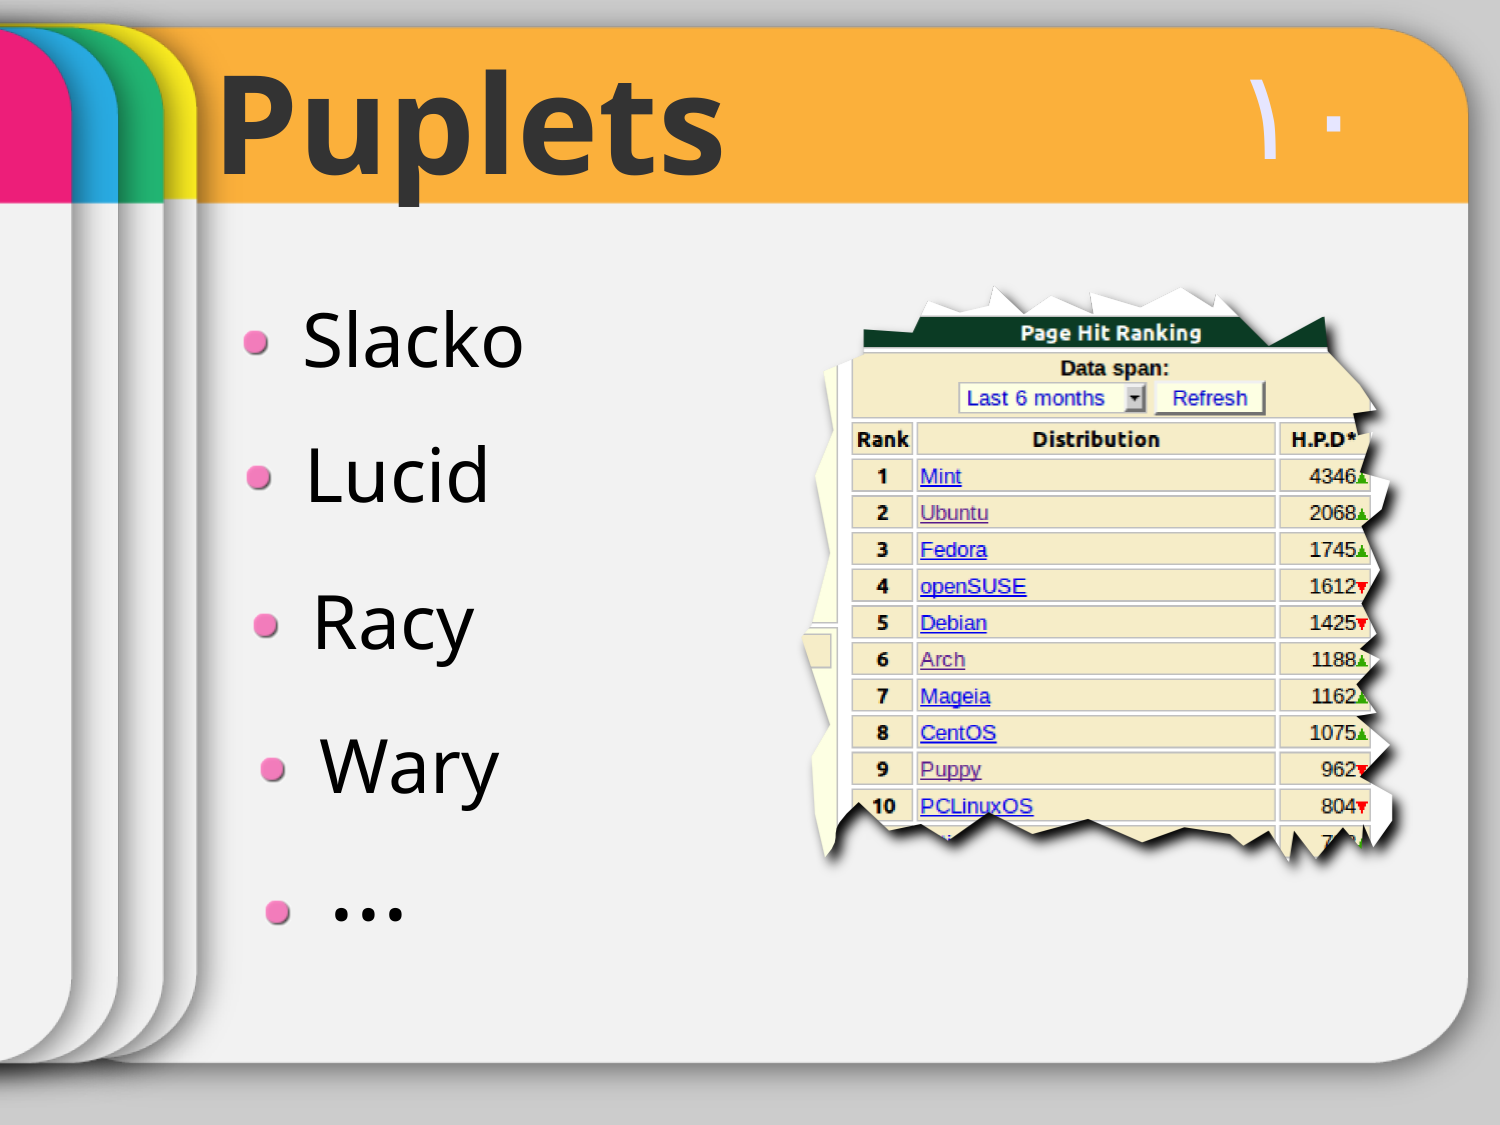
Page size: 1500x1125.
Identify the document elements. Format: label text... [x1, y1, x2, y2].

text_box Wary [304, 711, 530, 817]
text_box Slacko [287, 285, 563, 390]
text_box Racy [297, 567, 511, 673]
picture [0, 0, 1500, 1125]
text_box Puplets [197, 29, 1008, 210]
text_box ۱۰ [1213, 27, 1389, 193]
text_box ... [314, 812, 408, 948]
text_box Lucid [290, 420, 519, 525]
